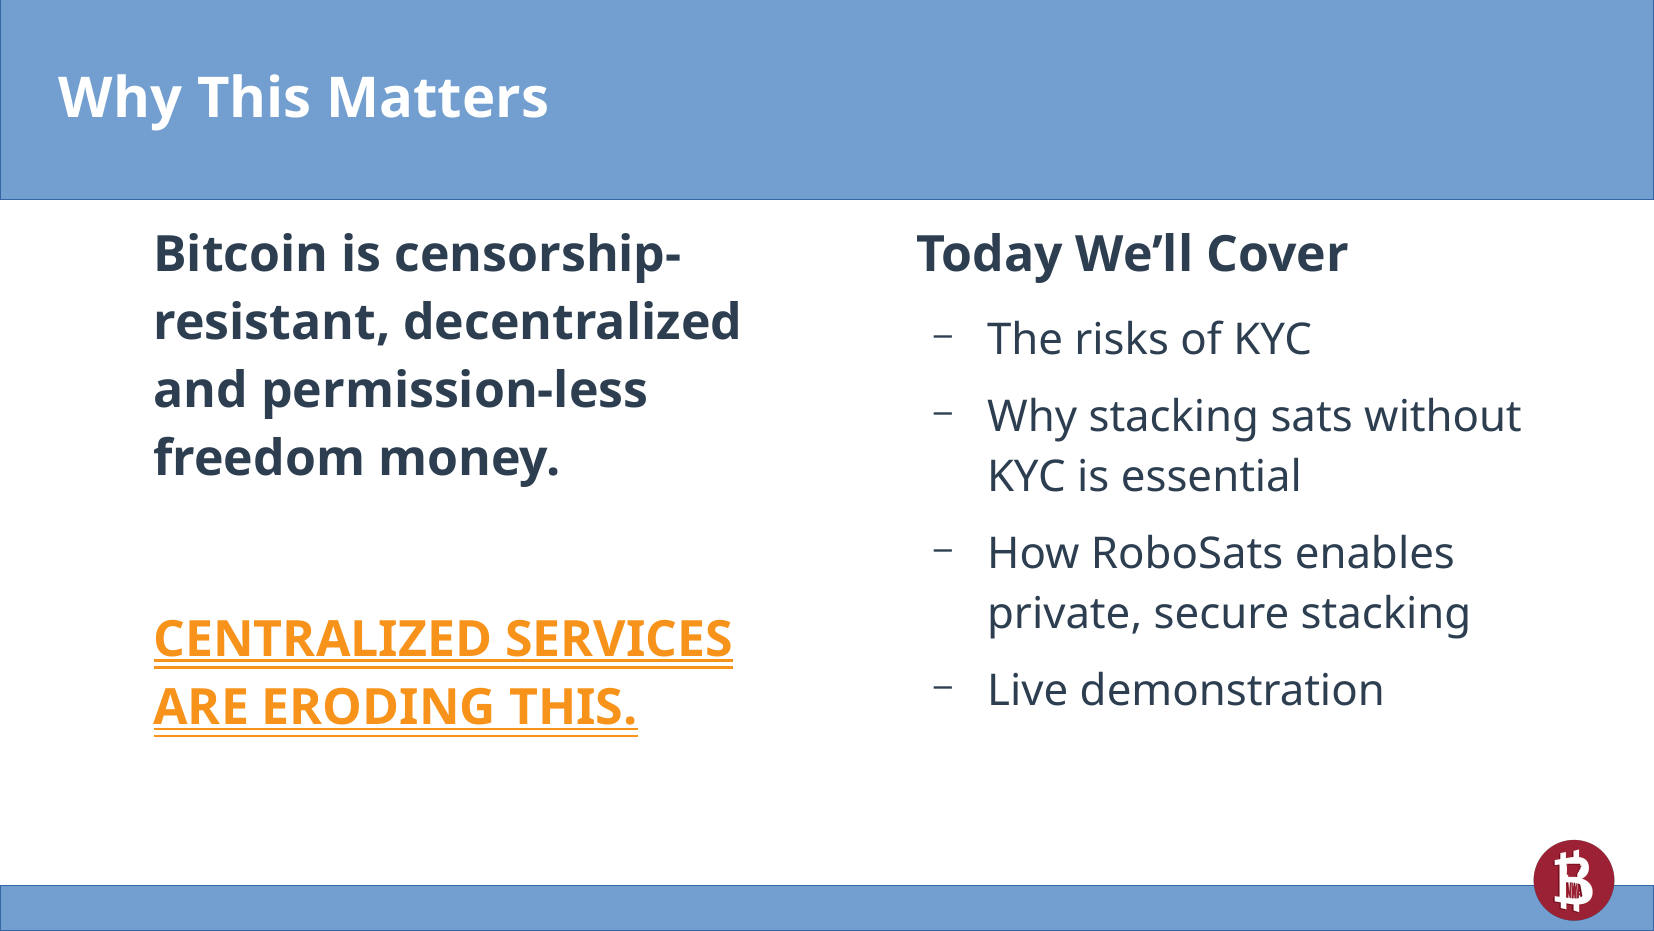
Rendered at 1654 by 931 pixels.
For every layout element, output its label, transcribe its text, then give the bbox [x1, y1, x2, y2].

picture [1500, 806, 1648, 931]
title Why This Matters [59, 37, 1595, 155]
list Bitcoin is censorship-resistant, decentralized and permission-less freedom money. CENTRALIZED SERVICES ARE ERODING THIS. [82, 217, 809, 758]
list Today We’ll Cover The risks of KYC Why stacking sats without KYC is essential How RoboSats enables private, secure stacking Live demonstration [845, 217, 1572, 758]
